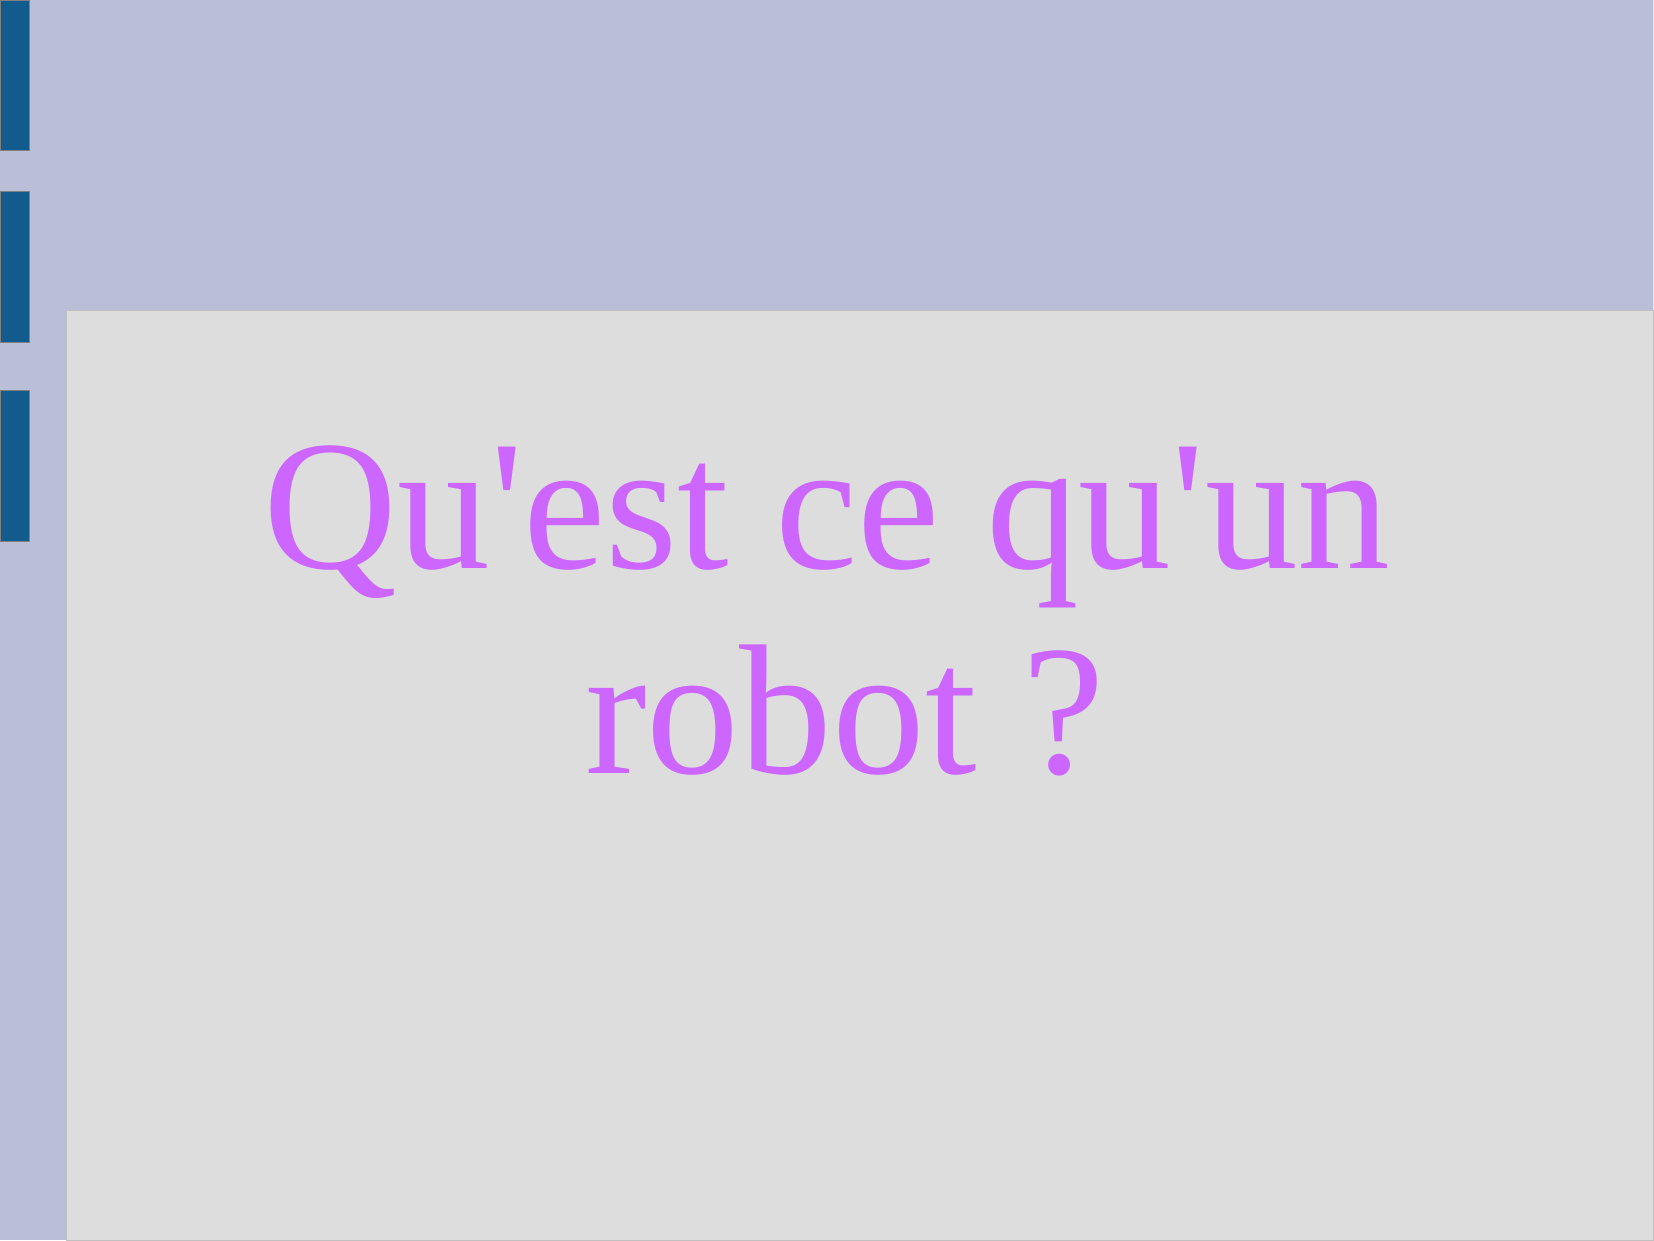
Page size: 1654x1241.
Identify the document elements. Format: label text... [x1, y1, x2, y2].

subtitle Qu'est ce qu'un robot ? [121, 91, 1534, 1126]
